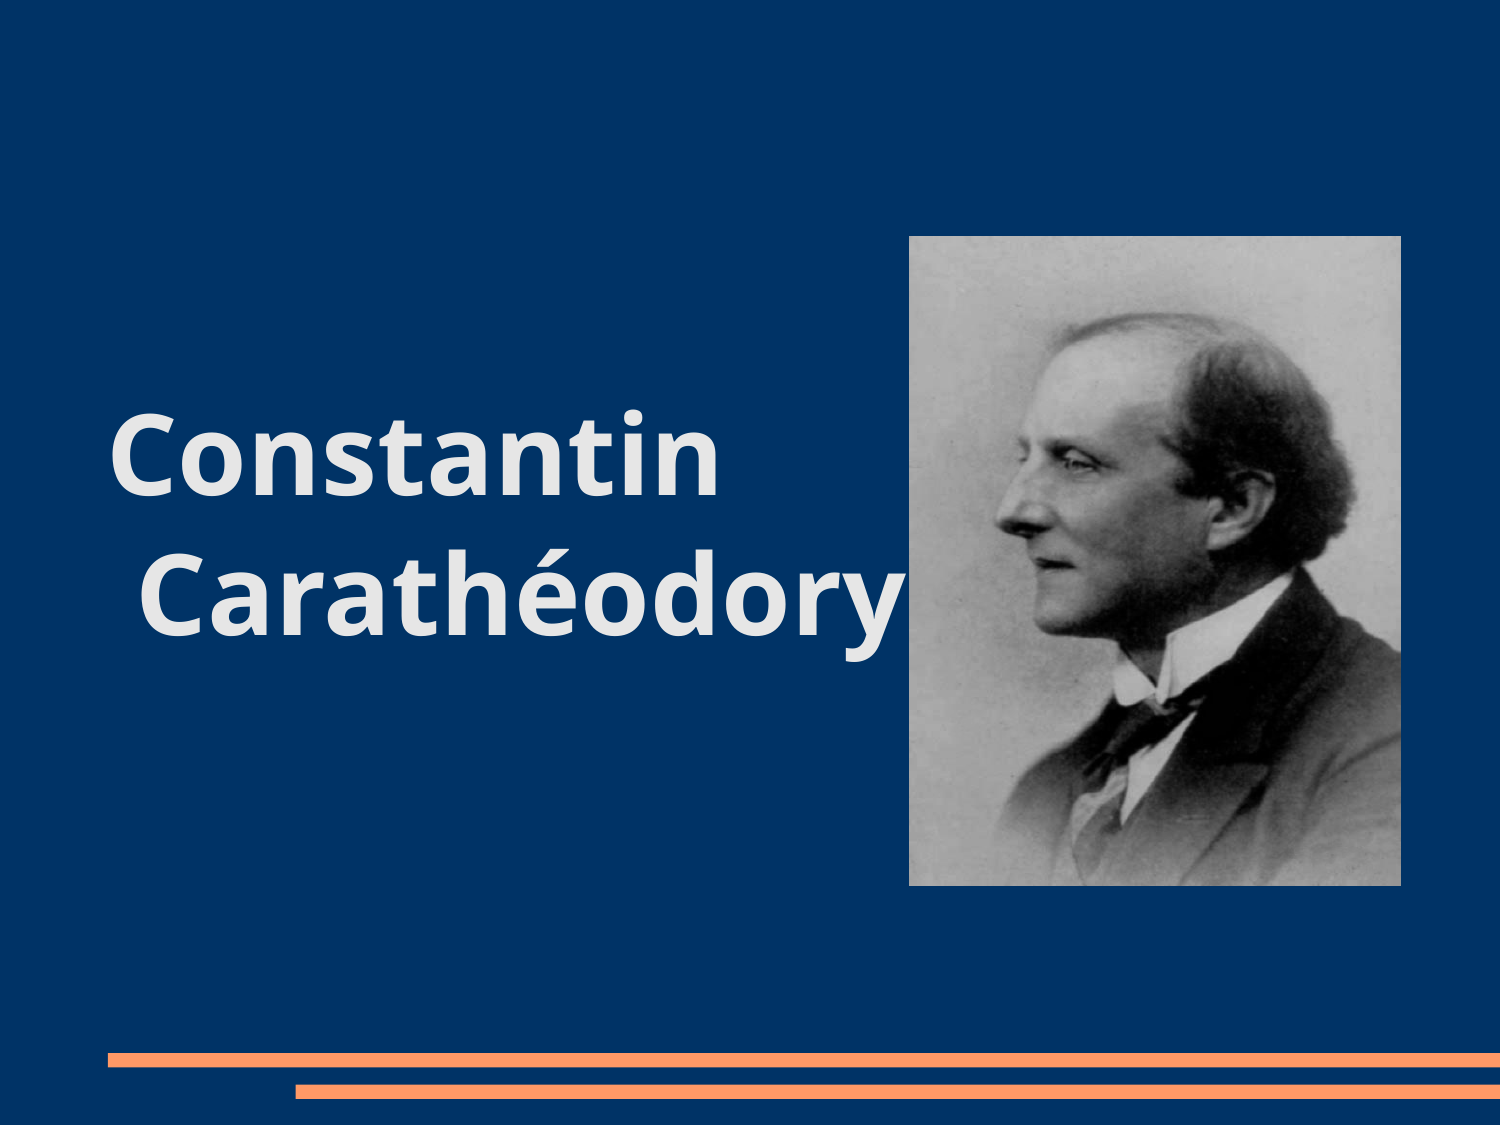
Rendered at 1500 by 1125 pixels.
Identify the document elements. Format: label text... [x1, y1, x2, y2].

title Constantin Carathéodory [106, 380, 909, 655]
picture [909, 236, 1401, 886]
